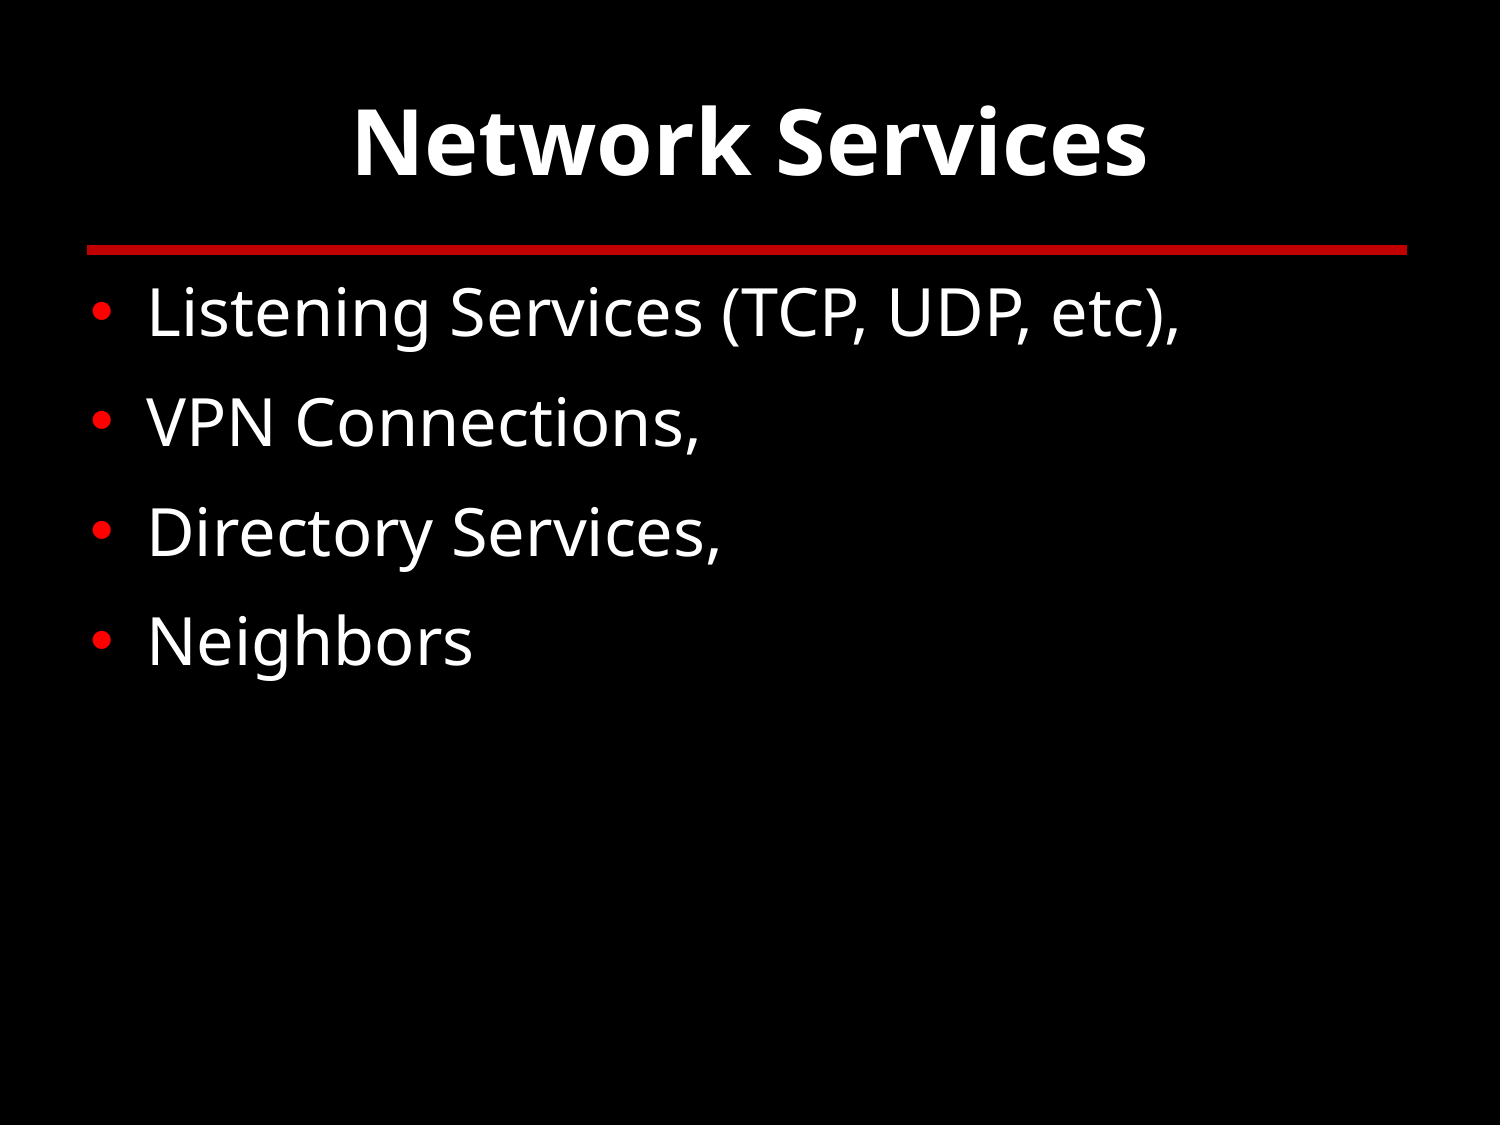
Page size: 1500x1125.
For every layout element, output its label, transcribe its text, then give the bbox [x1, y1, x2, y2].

list Listening Services (TCP, UDP, etc), VPN Connections, Directory Services, Neighbors [75, 262, 1425, 1005]
title Network Services [75, 45, 1425, 233]
